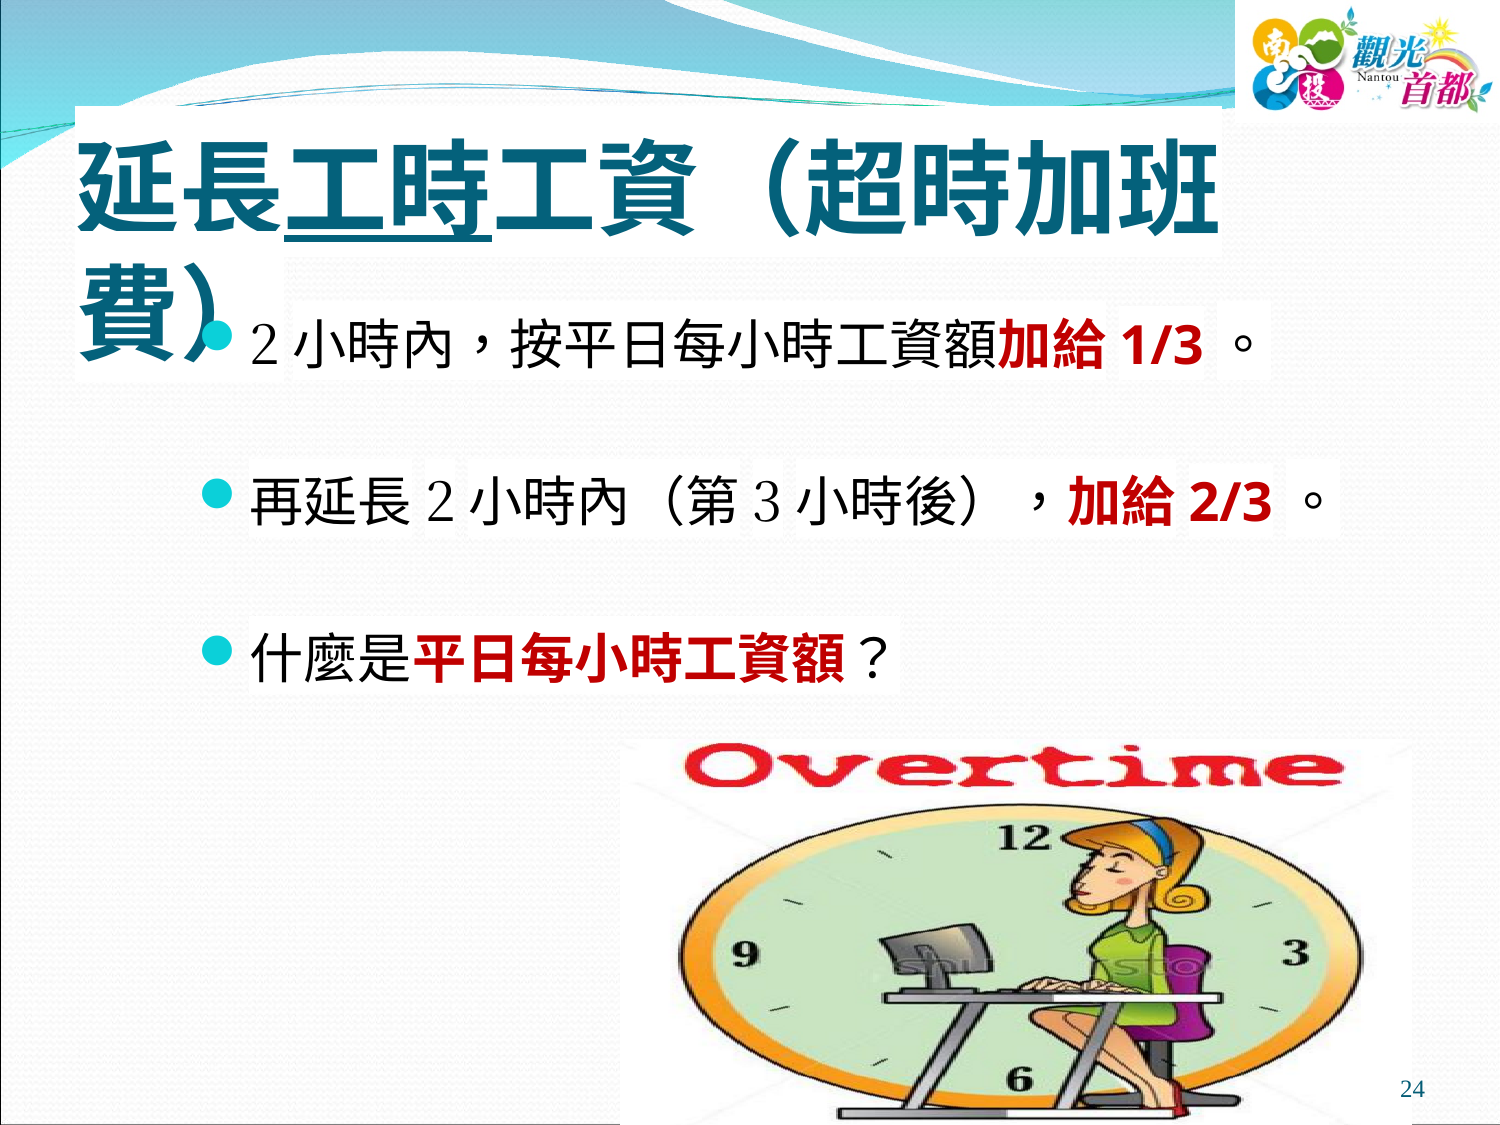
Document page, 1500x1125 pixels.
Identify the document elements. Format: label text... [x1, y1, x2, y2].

list 2小時內，按平日每小時工資額加給1/3。 再延長2小時內（第3小時後），加給2/3。 什麼是平日每小時工資額？ [183, 302, 1402, 994]
picture [0, 0, 1500, 1125]
title 延長工時工資（超時加班費） [75, 115, 1426, 304]
text_box <編號> [1299, 1042, 1426, 1103]
